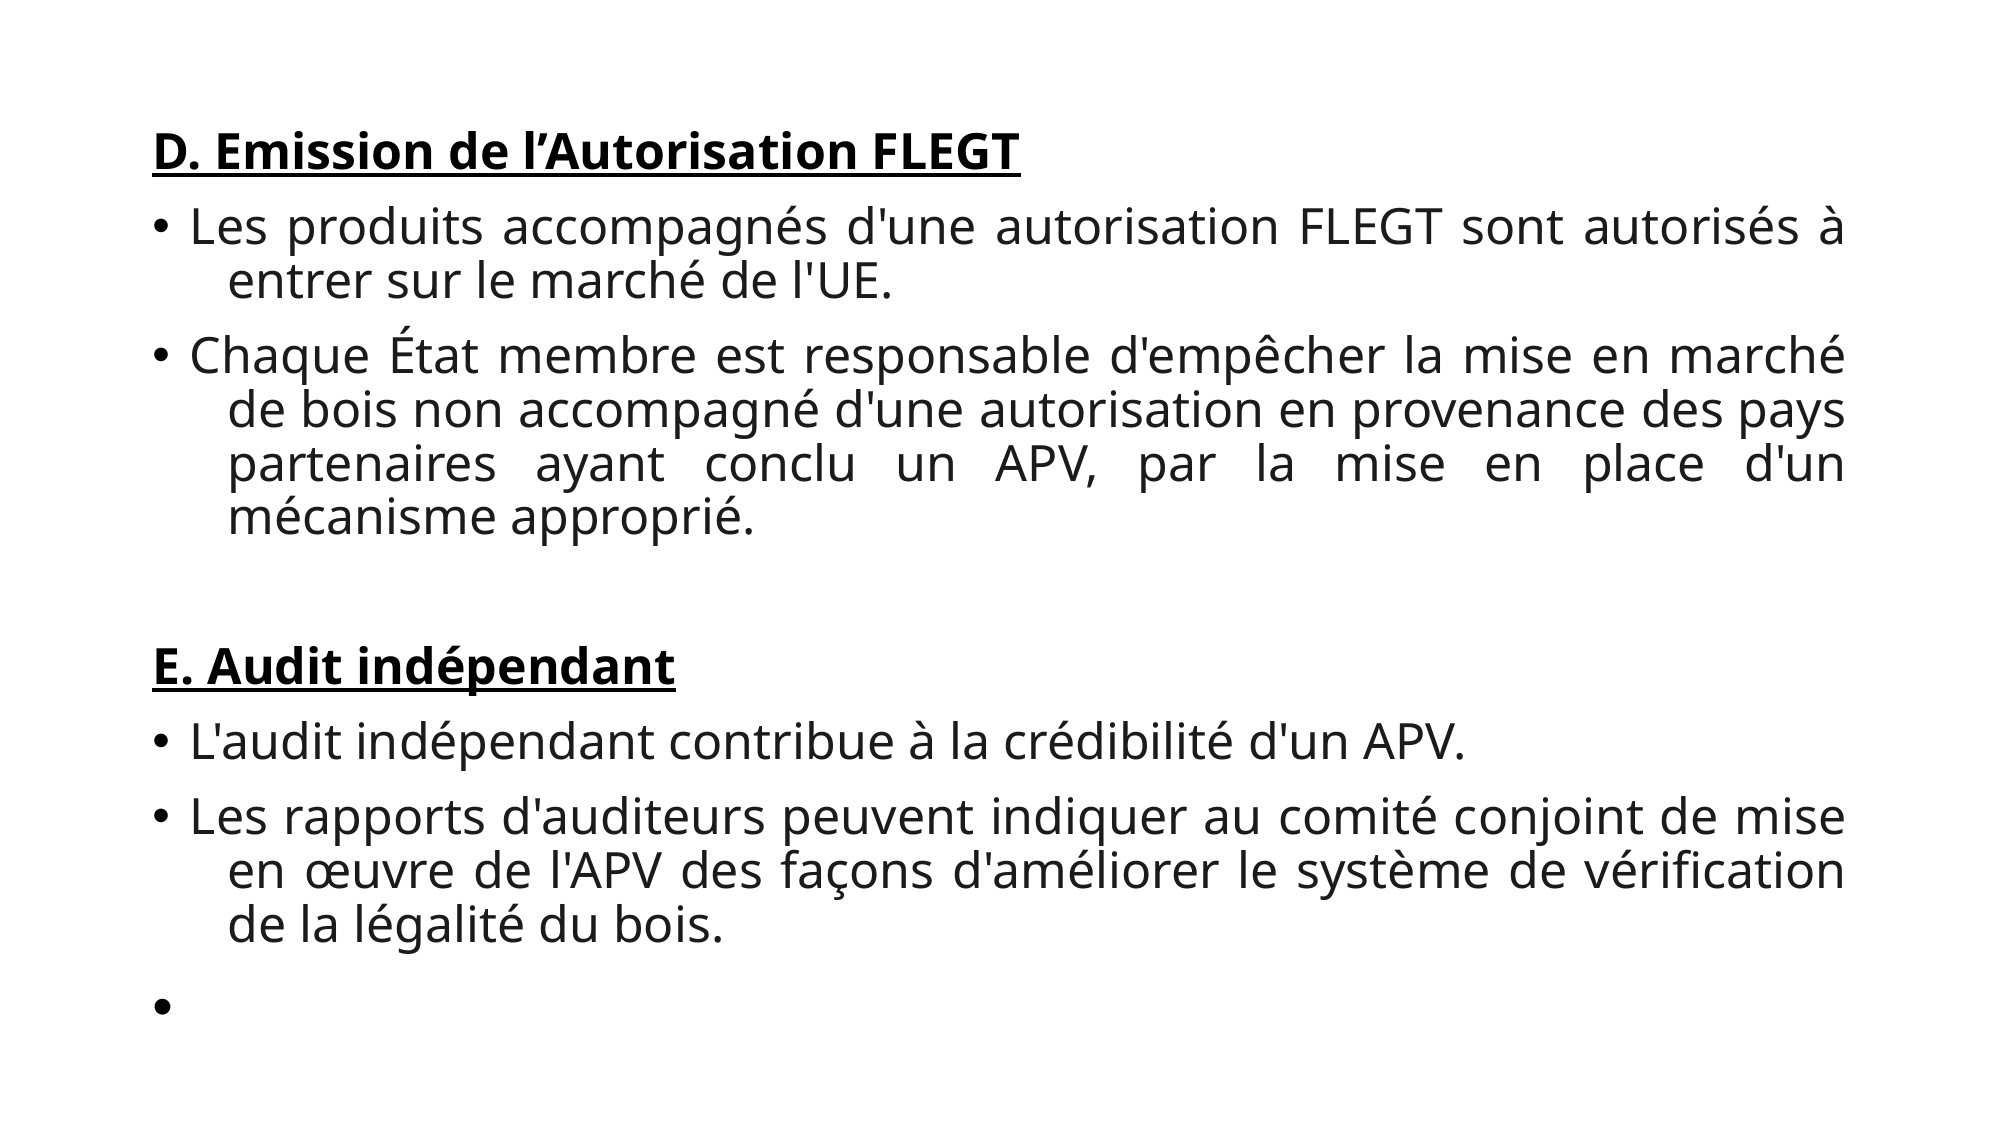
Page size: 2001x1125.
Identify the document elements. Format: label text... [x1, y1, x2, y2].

list D. Emission de l’Autorisation FLEGT Les produits accompagnés d'une autorisation FLEGT sont autorisés à entrer sur le marché de l'UE. Chaque État membre est responsable d'empêcher la mise en marché de bois non accompagné d'une autorisation en provenance des pays partenaires ayant conclu un APV, par la mise en place d'un mécanisme approprié. E. Audit indépendant L'audit indépendant contribue à la crédibilité d'un APV. Les rapports d'auditeurs peuvent indiquer au comité conjoint de mise en œuvre de l'APV des façons d'améliorer le système de vérification de la légalité du bois. [137, 118, 1863, 1014]
